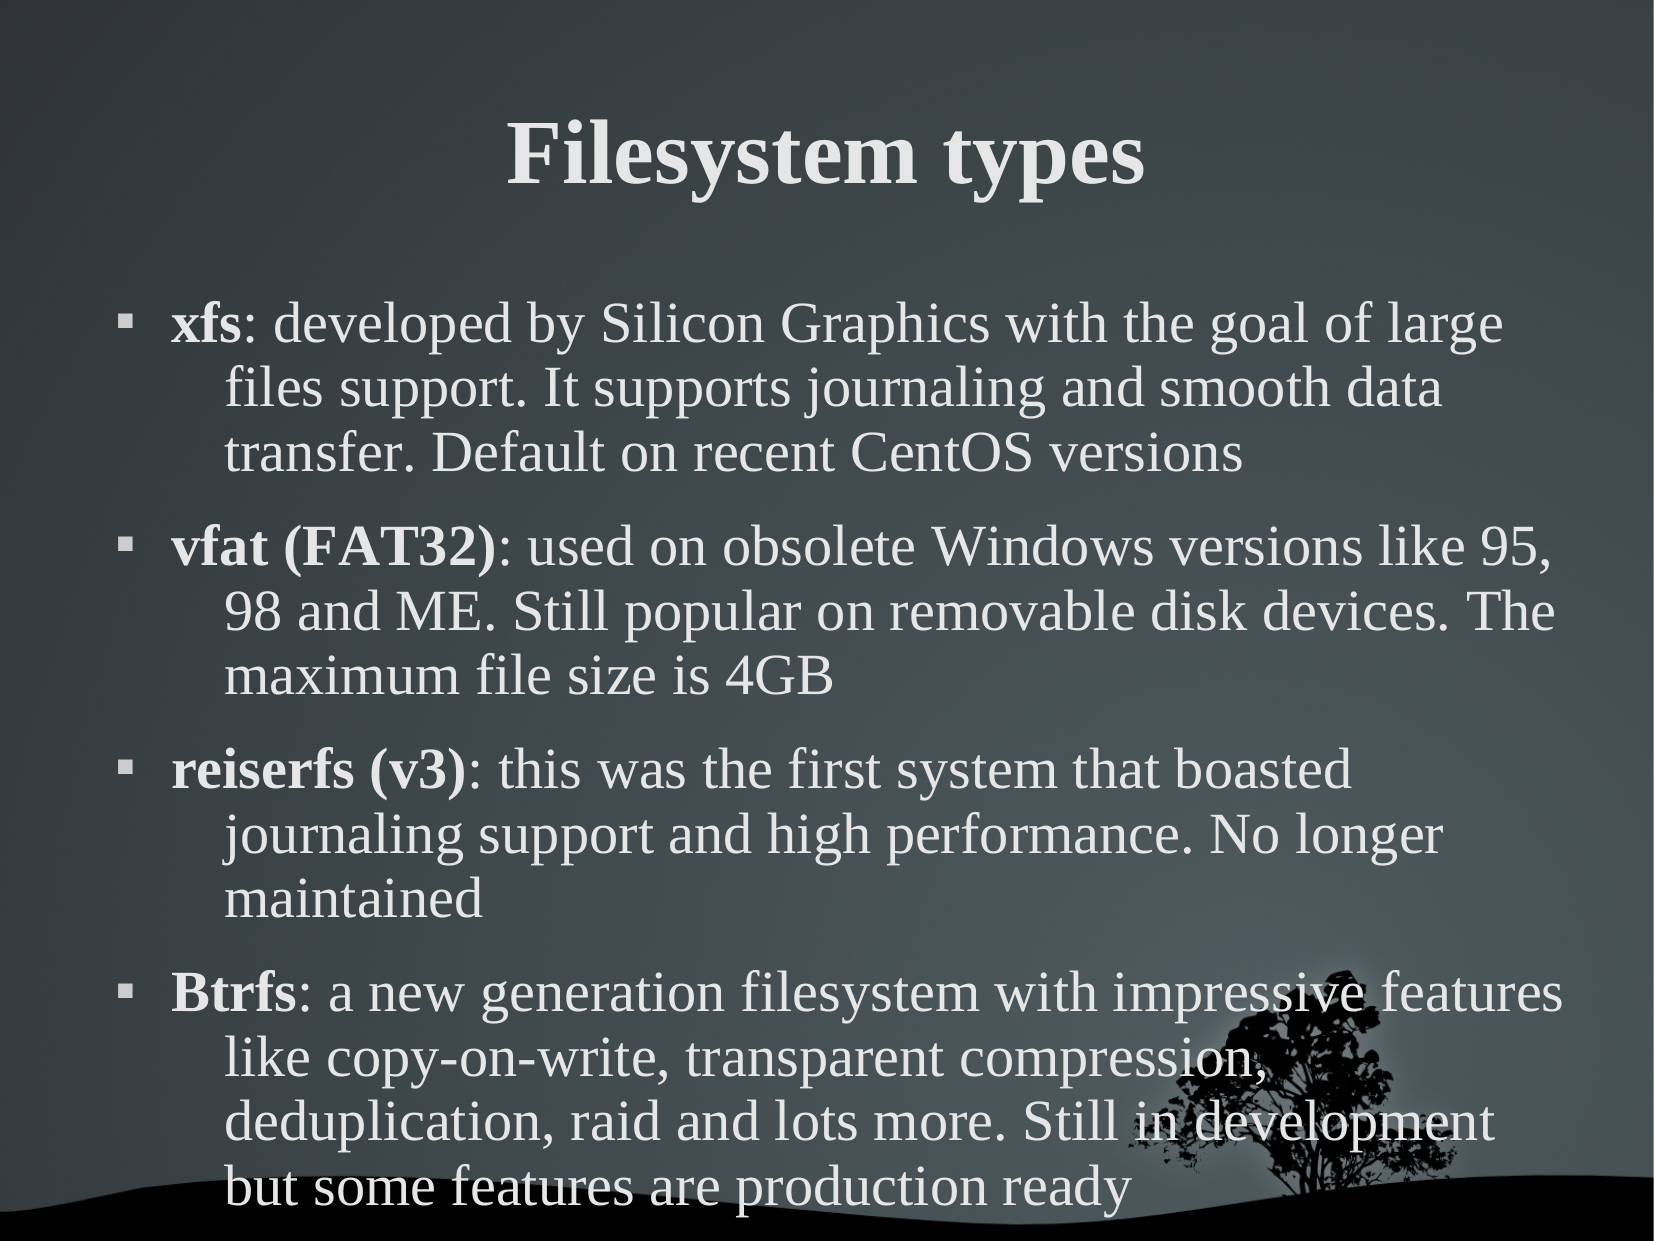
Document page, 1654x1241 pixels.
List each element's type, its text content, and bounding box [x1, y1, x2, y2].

picture [0, 0, 1654, 1241]
title Filesystem types [82, 49, 1571, 257]
list xfs: developed by Silicon Graphics with the goal of large files support. It supports journaling and smooth data transfer. Default on recent CentOS versions vfat (FAT32): used on obsolete Windows versions like 95, 98 and ME. Still popular on removable disk devices. The maximum file size is 4GB reiserfs (v3): this was the first system that boasted journaling support and high performance. No longer maintained Btrfs: a new generation filesystem with impressive features like copy-on-write, transparent compression, deduplication, raid and lots more. Still in development but some features are production ready [82, 290, 1571, 1177]
